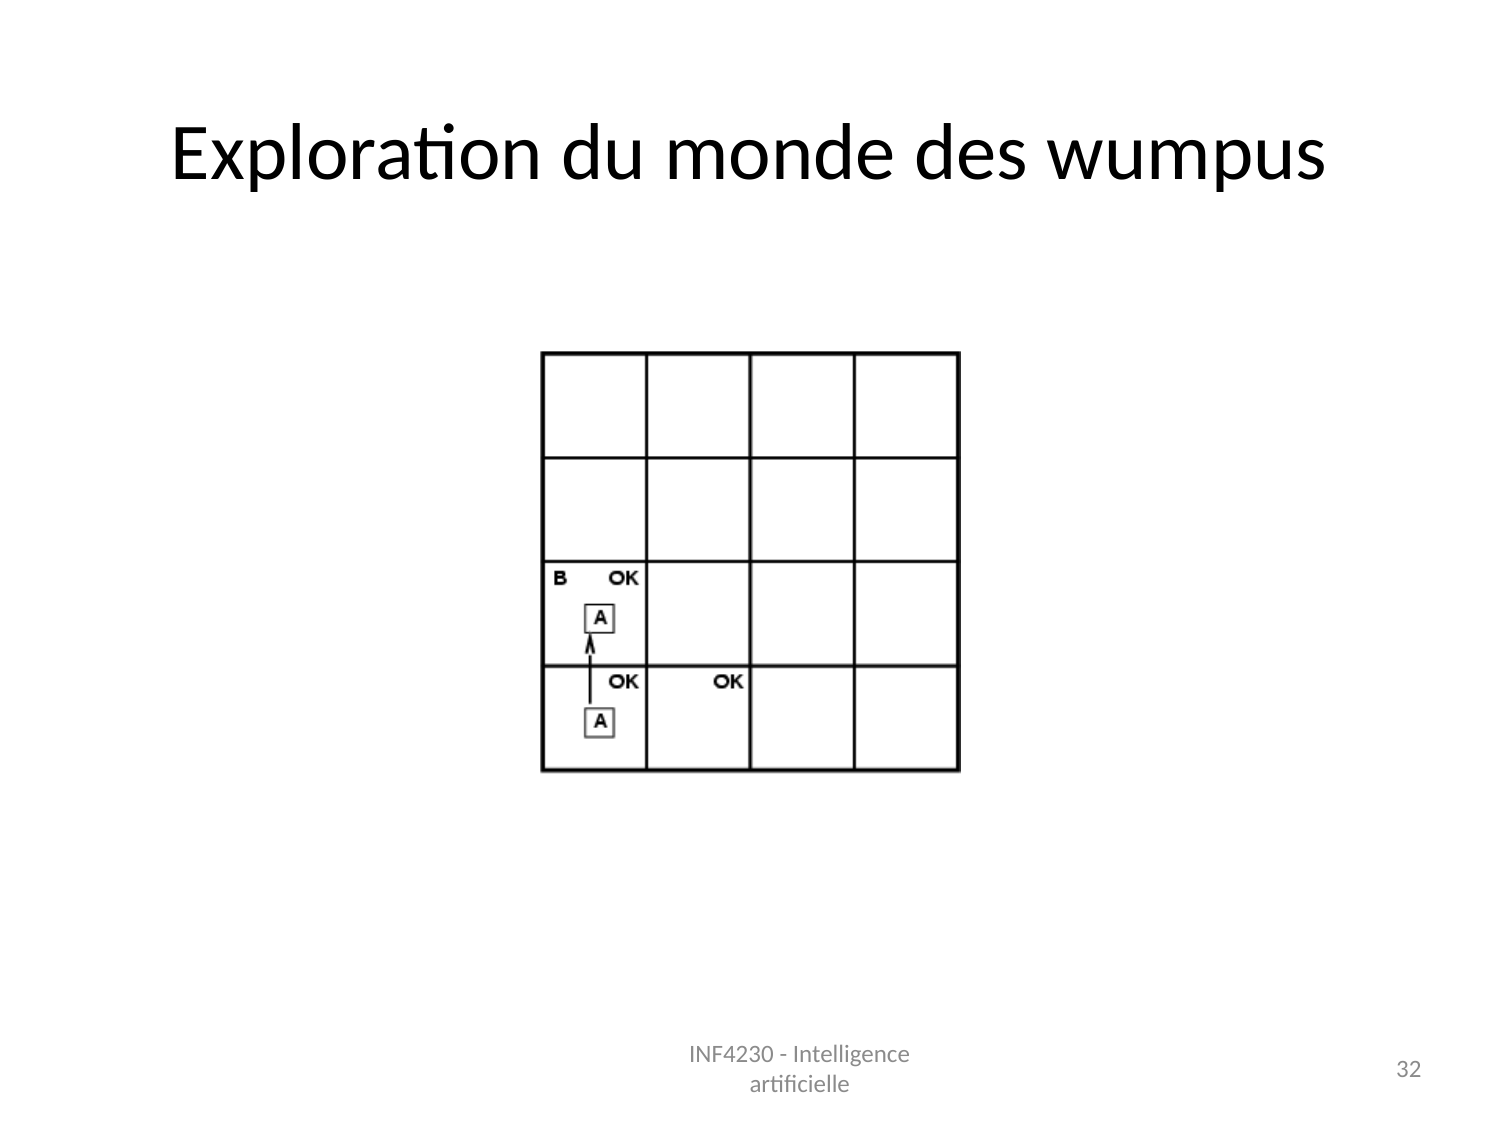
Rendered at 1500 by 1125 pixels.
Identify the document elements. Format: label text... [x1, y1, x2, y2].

slide_number <numéro> [1260, 1028, 1437, 1107]
title Exploration du monde des wumpus [112, 53, 1388, 242]
picture [539, 350, 961, 775]
footer INF4230 - Intelligence artificielle [624, 1028, 975, 1107]
